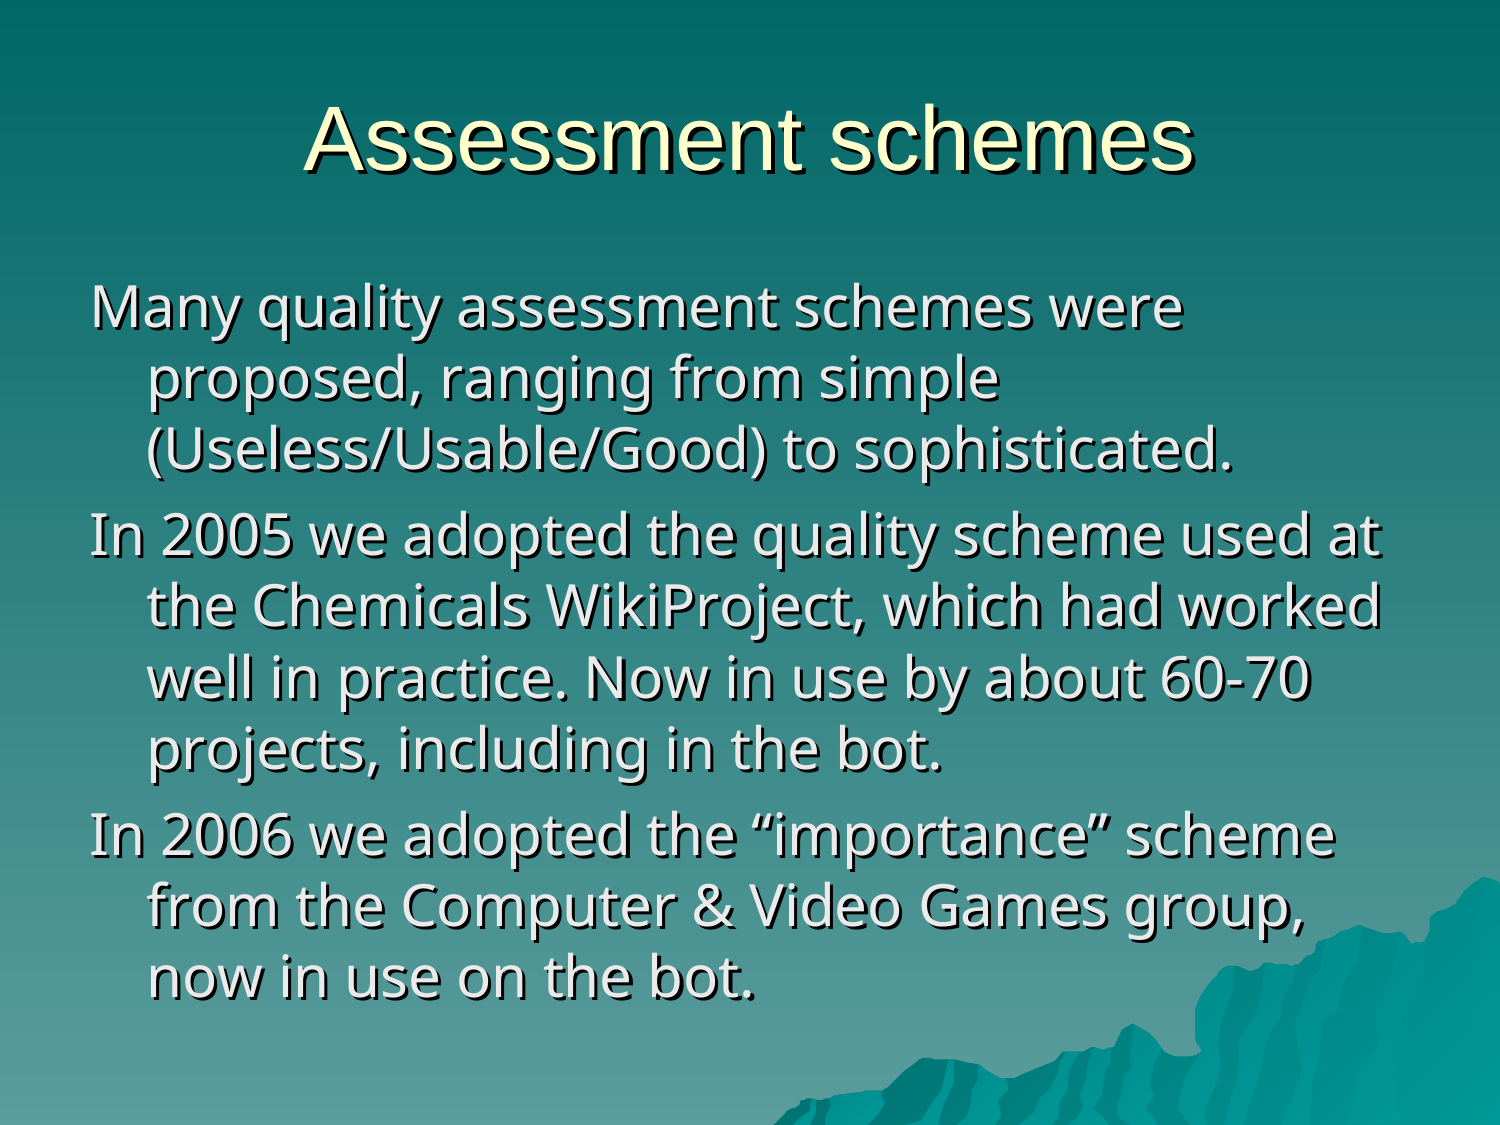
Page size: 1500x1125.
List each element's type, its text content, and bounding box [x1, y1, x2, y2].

list Many quality assessment schemes were proposed, ranging from simple (Useless/Usable/Good) to sophisticated. In 2005 we adopted the quality scheme used at the Chemicals WikiProject, which had worked well in practice. Now in use by about 60-70 projects, including in the bot. In 2006 we adopted the “importance” scheme from the Computer & Video Games group, now in use on the bot. [75, 262, 1426, 1006]
title Assessment schemes [75, 45, 1426, 233]
